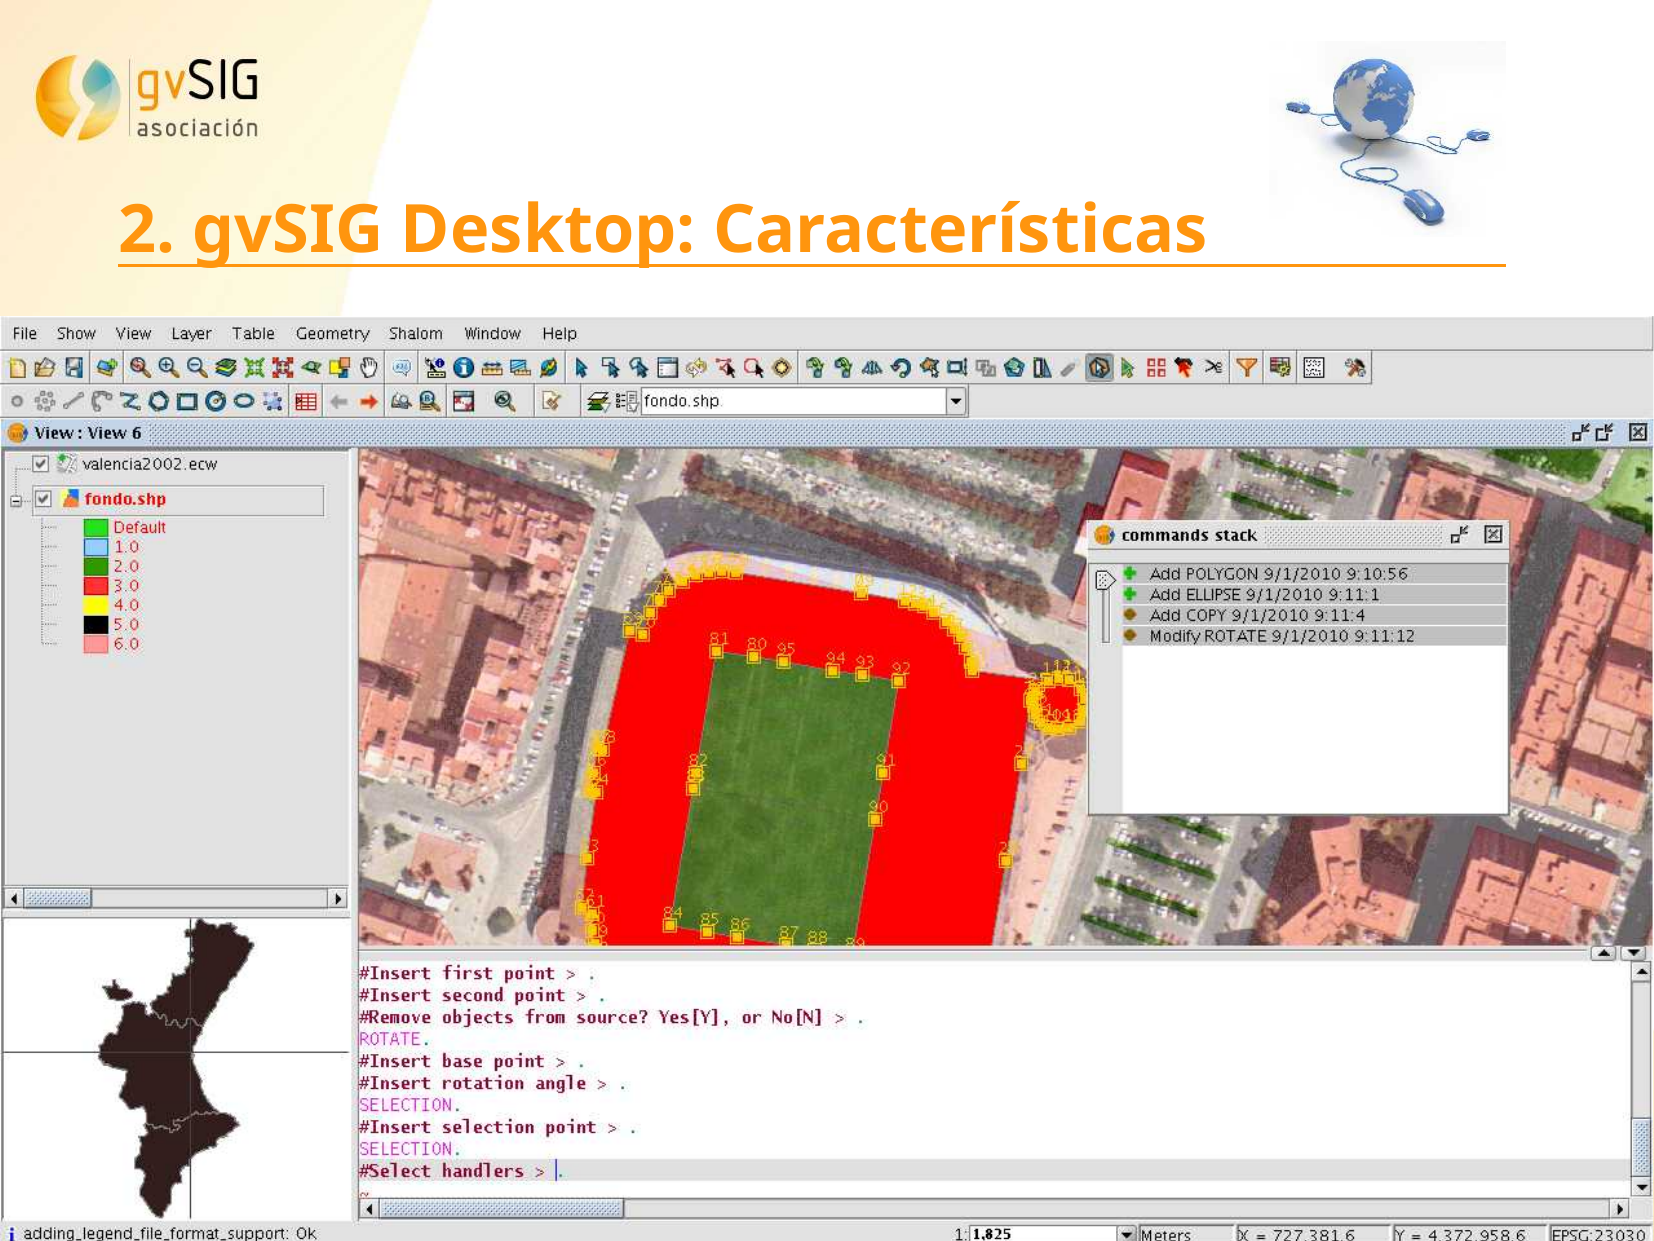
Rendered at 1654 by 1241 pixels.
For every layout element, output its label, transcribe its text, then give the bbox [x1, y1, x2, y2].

title 2. gvSIG Desktop: Características [118, 177, 1607, 276]
picture [0, 0, 1654, 1241]
